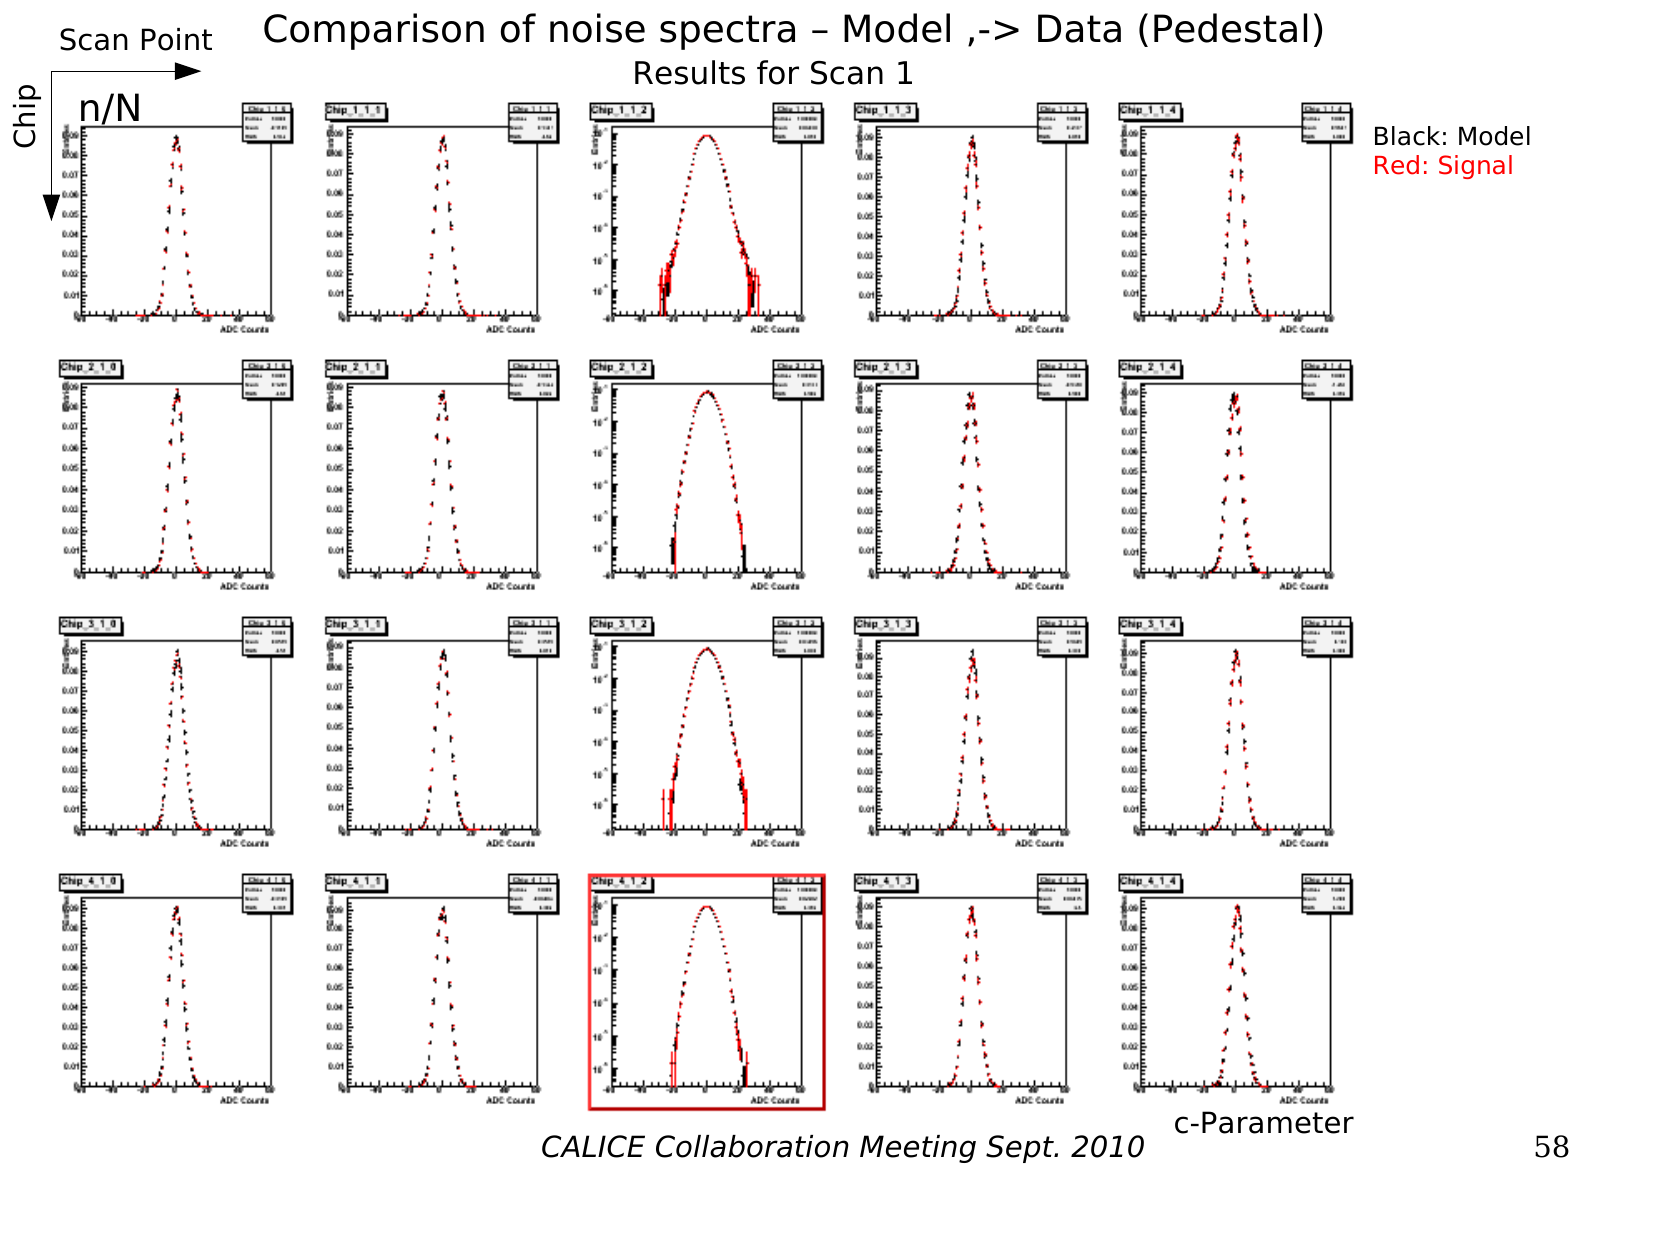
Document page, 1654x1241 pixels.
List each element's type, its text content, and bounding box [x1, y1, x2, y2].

picture [46, 94, 51, 194]
text_box [57, 85, 63, 123]
text_box Black: Model Red: Signal [1357, 114, 1555, 189]
text_box Results for Scan 1 [617, 59, 931, 100]
text_box c-Parameter [1158, 1099, 1369, 1149]
text_box Chip [0, 59, 50, 165]
text_box Comparison of noise spectra – Model ,-> Data (Pedestal) [247, 0, 1342, 59]
text_box Scan Point [44, 15, 238, 66]
text_box [1312, 366, 1352, 450]
text_box n/N [63, 79, 158, 139]
picture [46, 94, 1370, 1122]
